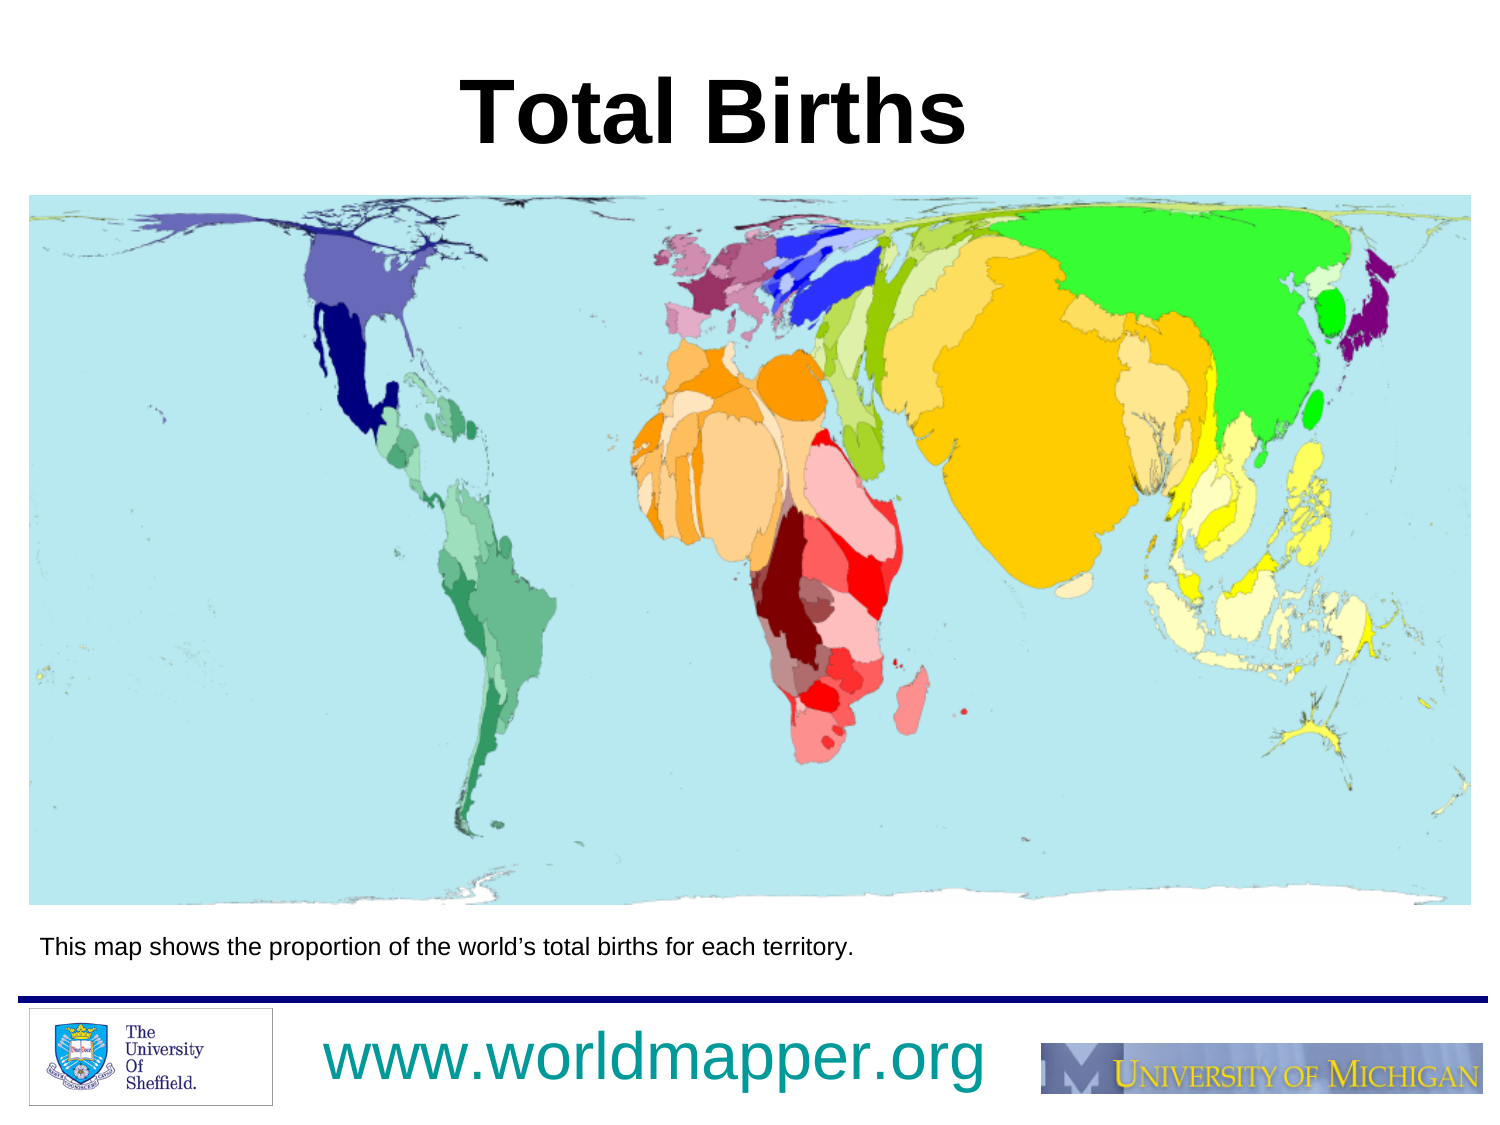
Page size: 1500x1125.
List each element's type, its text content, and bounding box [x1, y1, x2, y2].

title Total Births [76, 42, 1352, 195]
picture [29, 195, 1471, 905]
text_box This map shows the proportion of the world’s total births for each territory. [24, 925, 872, 969]
picture [1041, 1043, 1483, 1094]
picture [29, 1008, 273, 1106]
